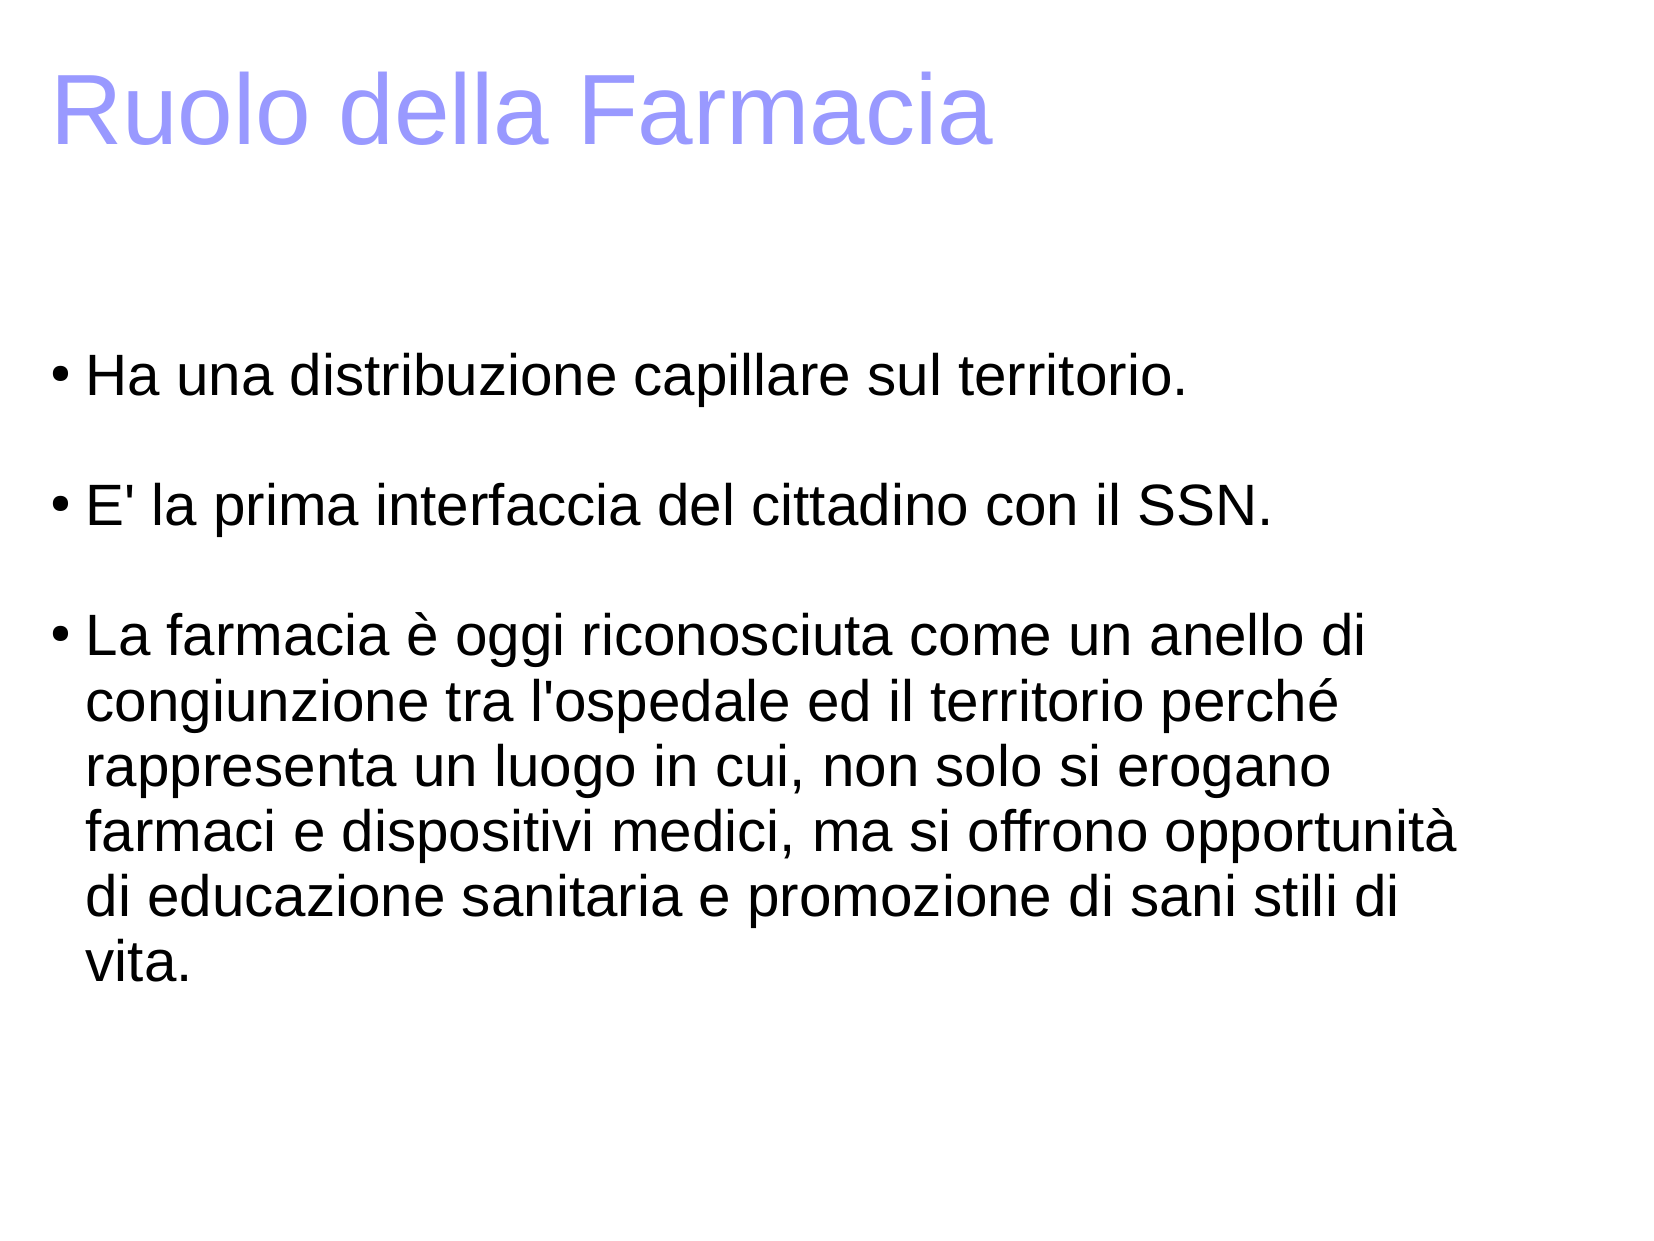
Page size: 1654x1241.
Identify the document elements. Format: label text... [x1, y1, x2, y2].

text_box Ruolo della Farmacia Ha una distribuzione capillare sul territorio. E' la prima interfaccia del cittadino con il SSN. La farmacia è oggi riconosciuta come un anello di congiunzione tra l'ospedale ed il territorio perché rappresenta un luogo in cui, non solo si erogano farmaci e dispositivi medici, ma si offrono opportunità di educazione sanitaria e promozione di sani stili di vita. [35, 47, 1524, 1170]
